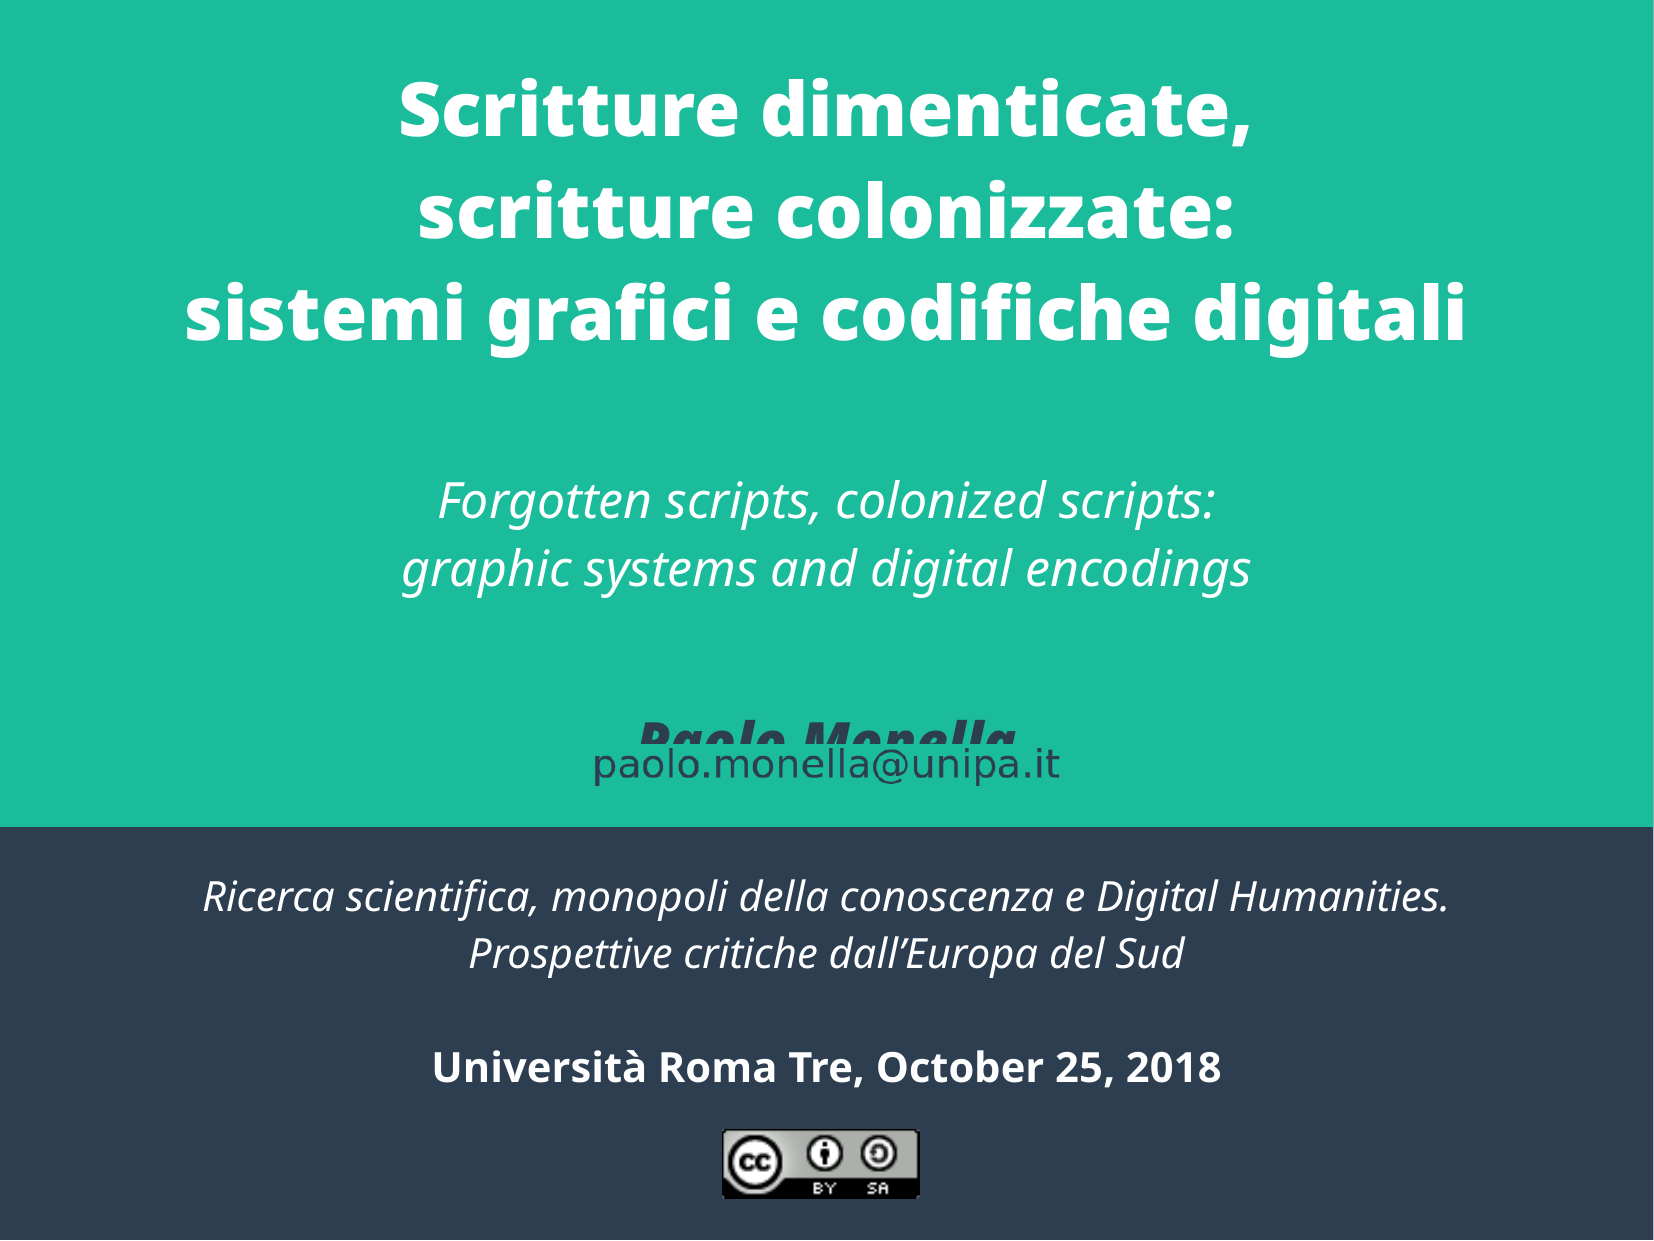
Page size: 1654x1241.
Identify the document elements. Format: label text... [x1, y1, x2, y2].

picture [722, 1129, 920, 1199]
subtitle Ricerca scientifica, monopoli della conoscenza e Digital Humanities. Prospettive critiche dall’Europa del Sud Università Roma Tre, October 25, 2018 [59, 838, 1595, 1123]
picture [584, 744, 1069, 794]
title Scritture dimenticate, scritture colonizzate: sistemi grafici e codifiche digitali Forgotten scripts, colonized scripts: graphic systems and digital encodings Paolo Monella [59, 114, 1595, 794]
